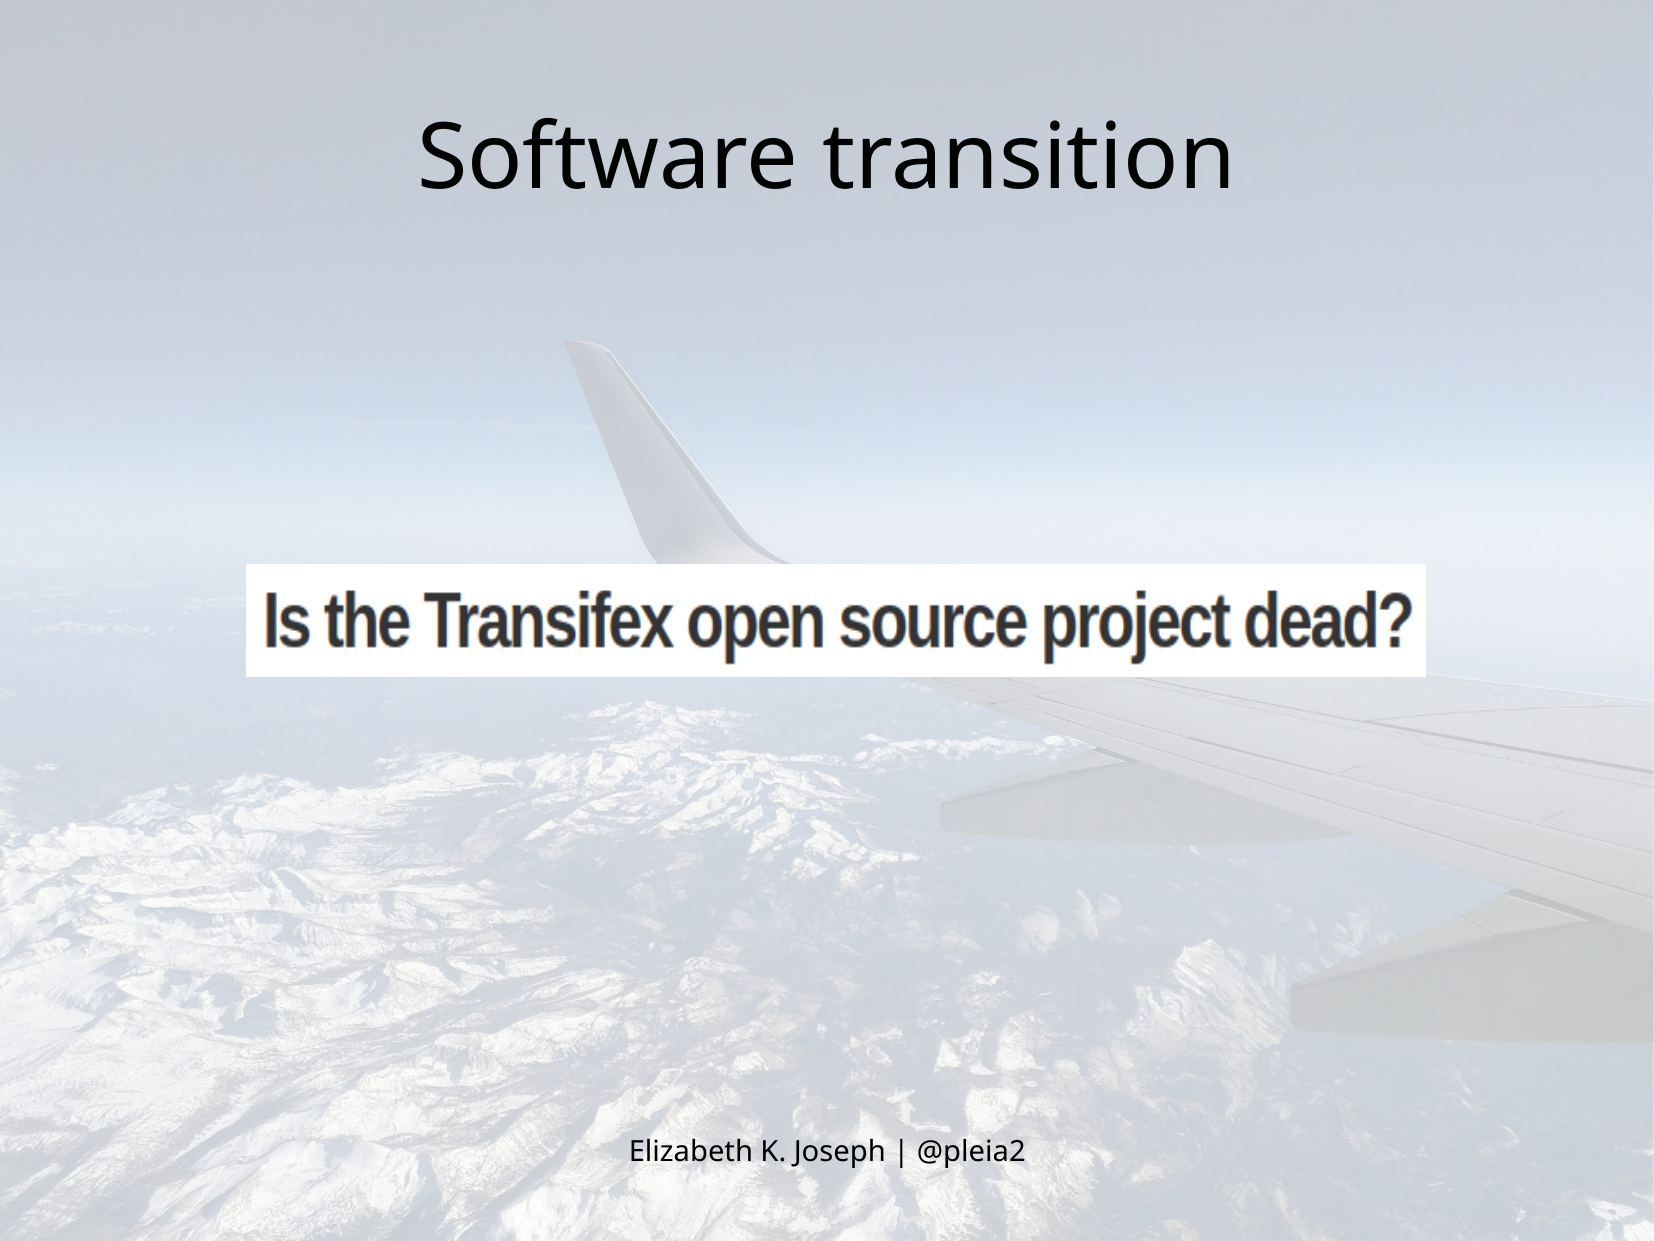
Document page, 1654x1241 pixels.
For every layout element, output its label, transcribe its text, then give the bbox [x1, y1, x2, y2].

title Software transition [82, 49, 1571, 257]
picture [0, 0, 1654, 1241]
